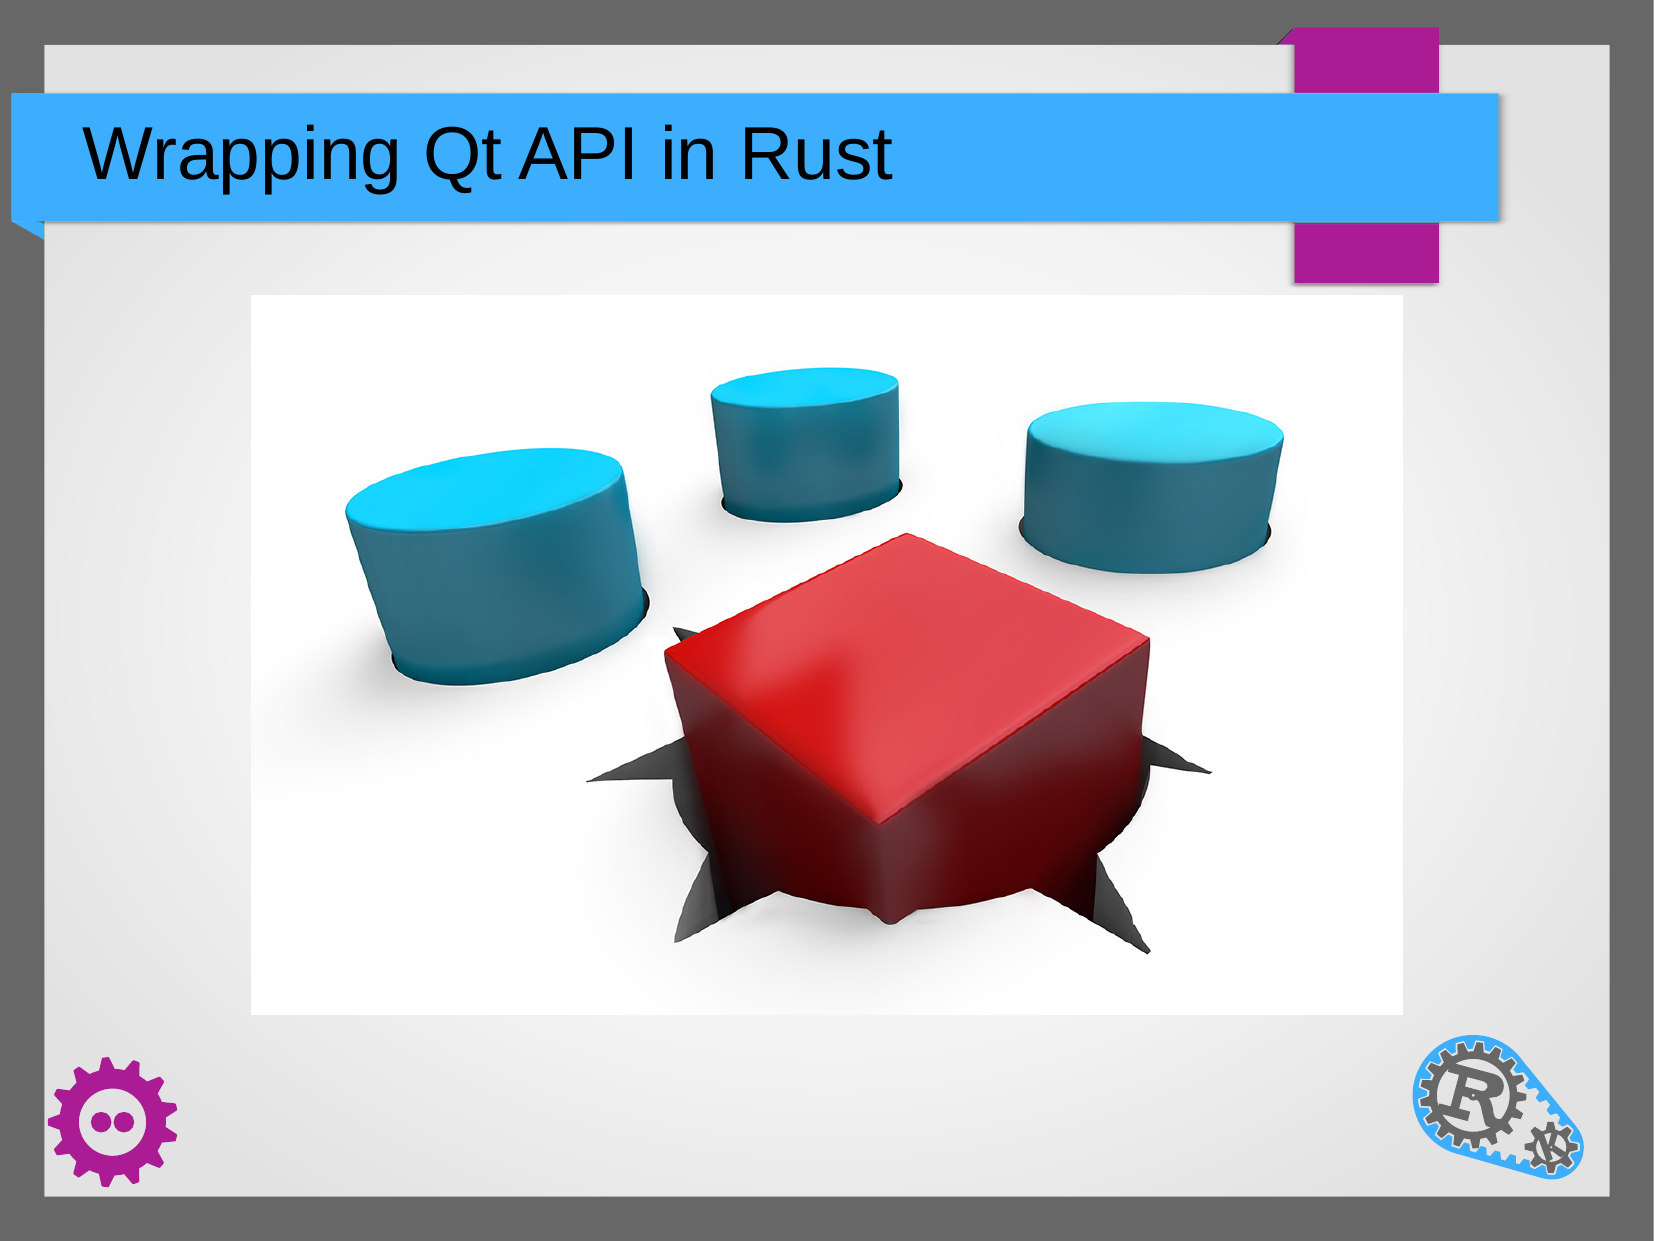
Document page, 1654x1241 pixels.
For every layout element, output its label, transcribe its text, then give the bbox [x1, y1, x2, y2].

title Wrapping Qt API in Rust [82, 94, 1264, 213]
picture [0, 0, 1654, 1241]
